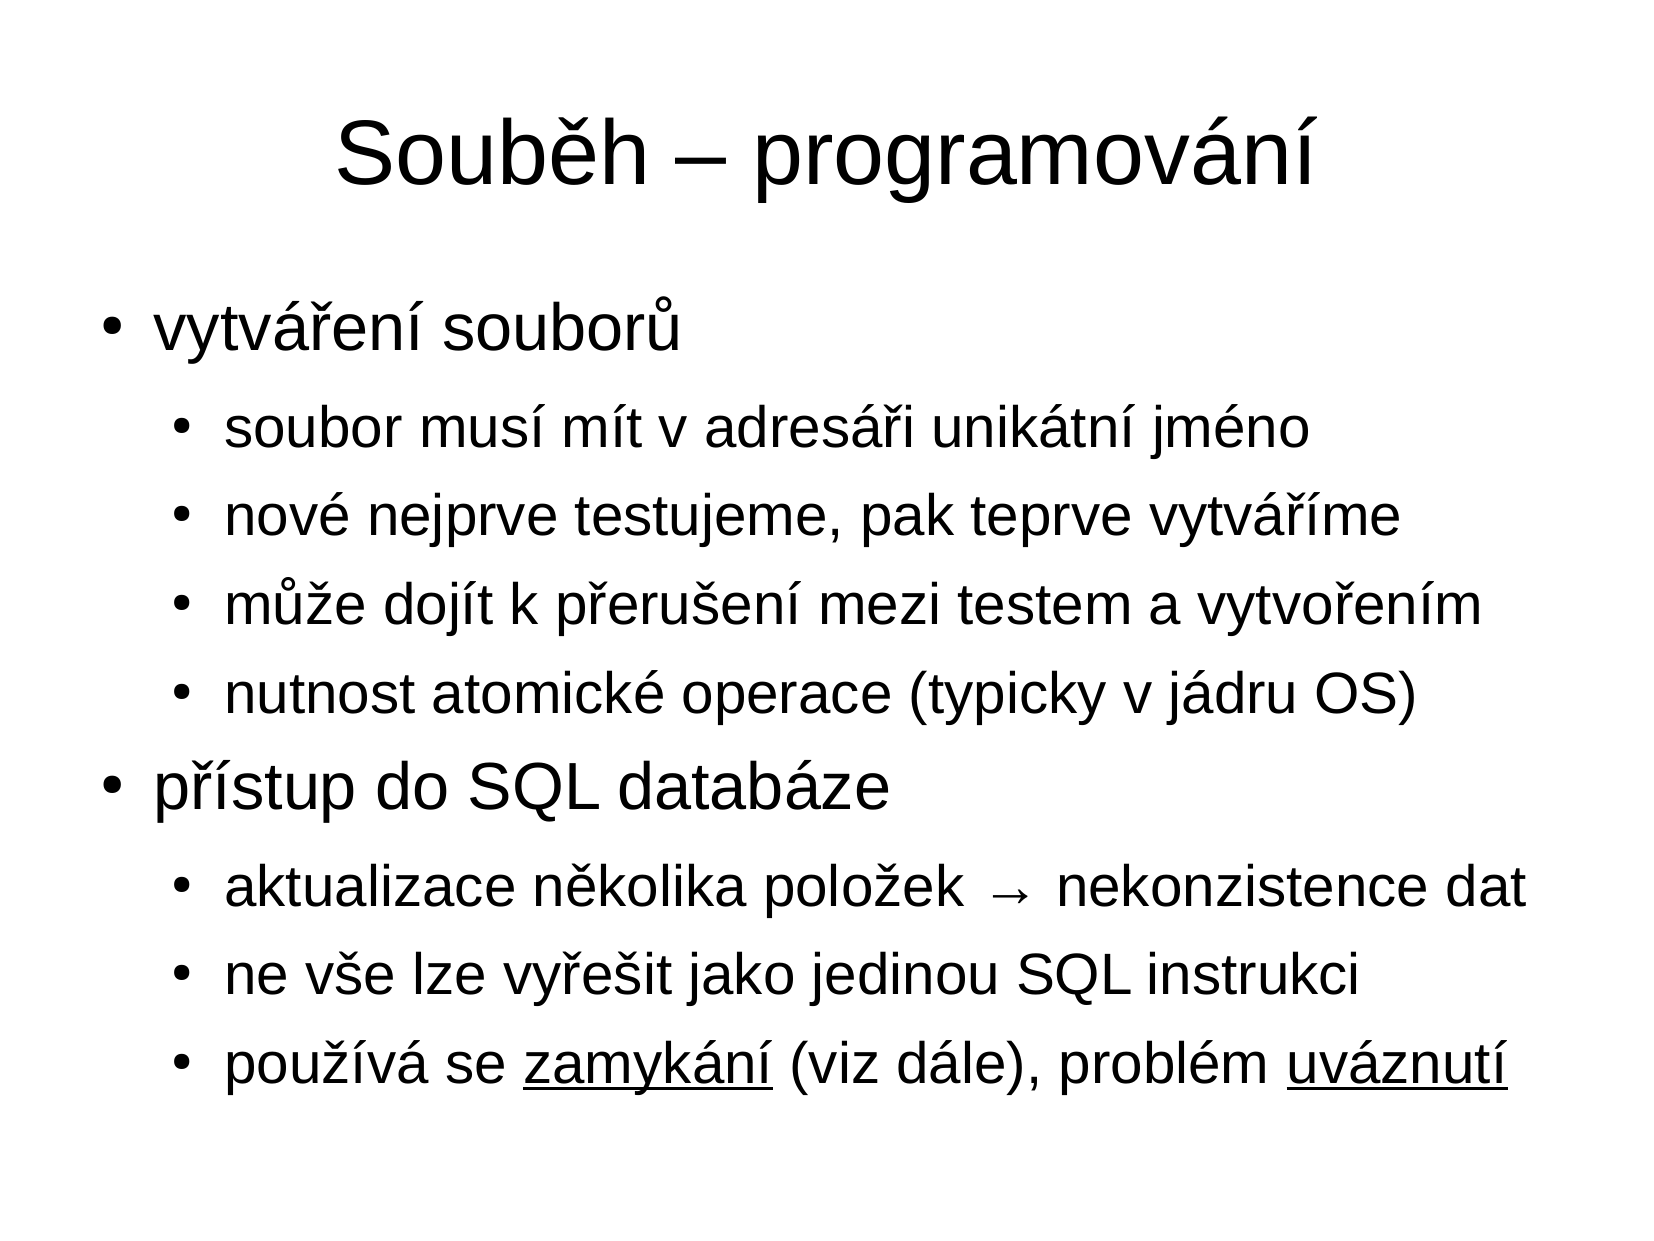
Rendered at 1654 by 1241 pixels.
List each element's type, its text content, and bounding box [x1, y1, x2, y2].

title Souběh – programování [82, 56, 1571, 250]
list vytváření souborů soubor musí mít v adresáři unikátní jméno nové nejprve testujeme, pak teprve vytváříme může dojít k přerušení mezi testem a vytvořením nutnost atomické operace (typicky v jádru OS) přístup do SQL databáze aktualizace několika položek → nekonzistence dat ne vše lze vyřešit jako jedinou SQL instrukci používá se zamykání (viz dále), problém uváznutí [82, 290, 1571, 1096]
